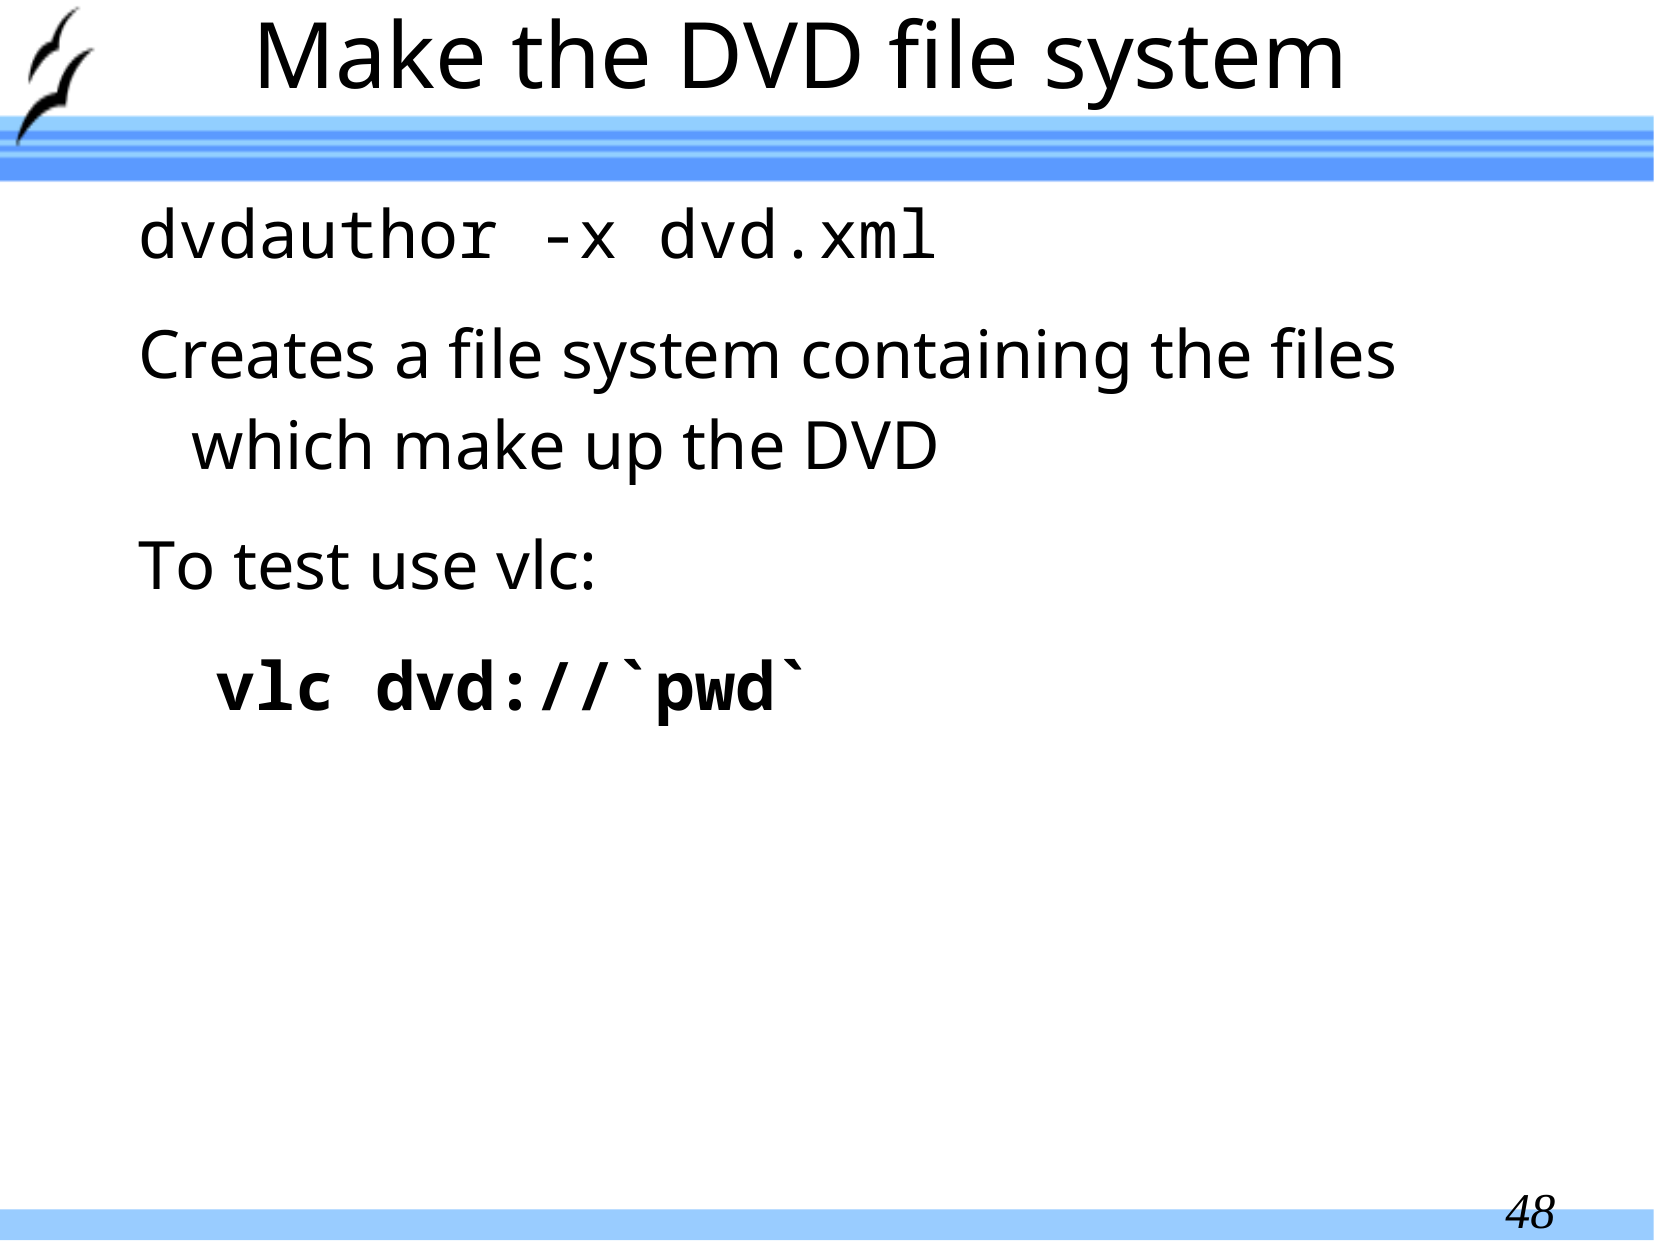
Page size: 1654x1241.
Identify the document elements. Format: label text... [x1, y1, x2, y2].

picture [0, 0, 1654, 188]
list dvdauthor -x dvd.xml Creates a file system containing the files which make up the DVD To test use vlc: vlc dvd://`pwd` [120, 187, 1533, 1195]
title Make the DVD file system [94, 0, 1507, 121]
